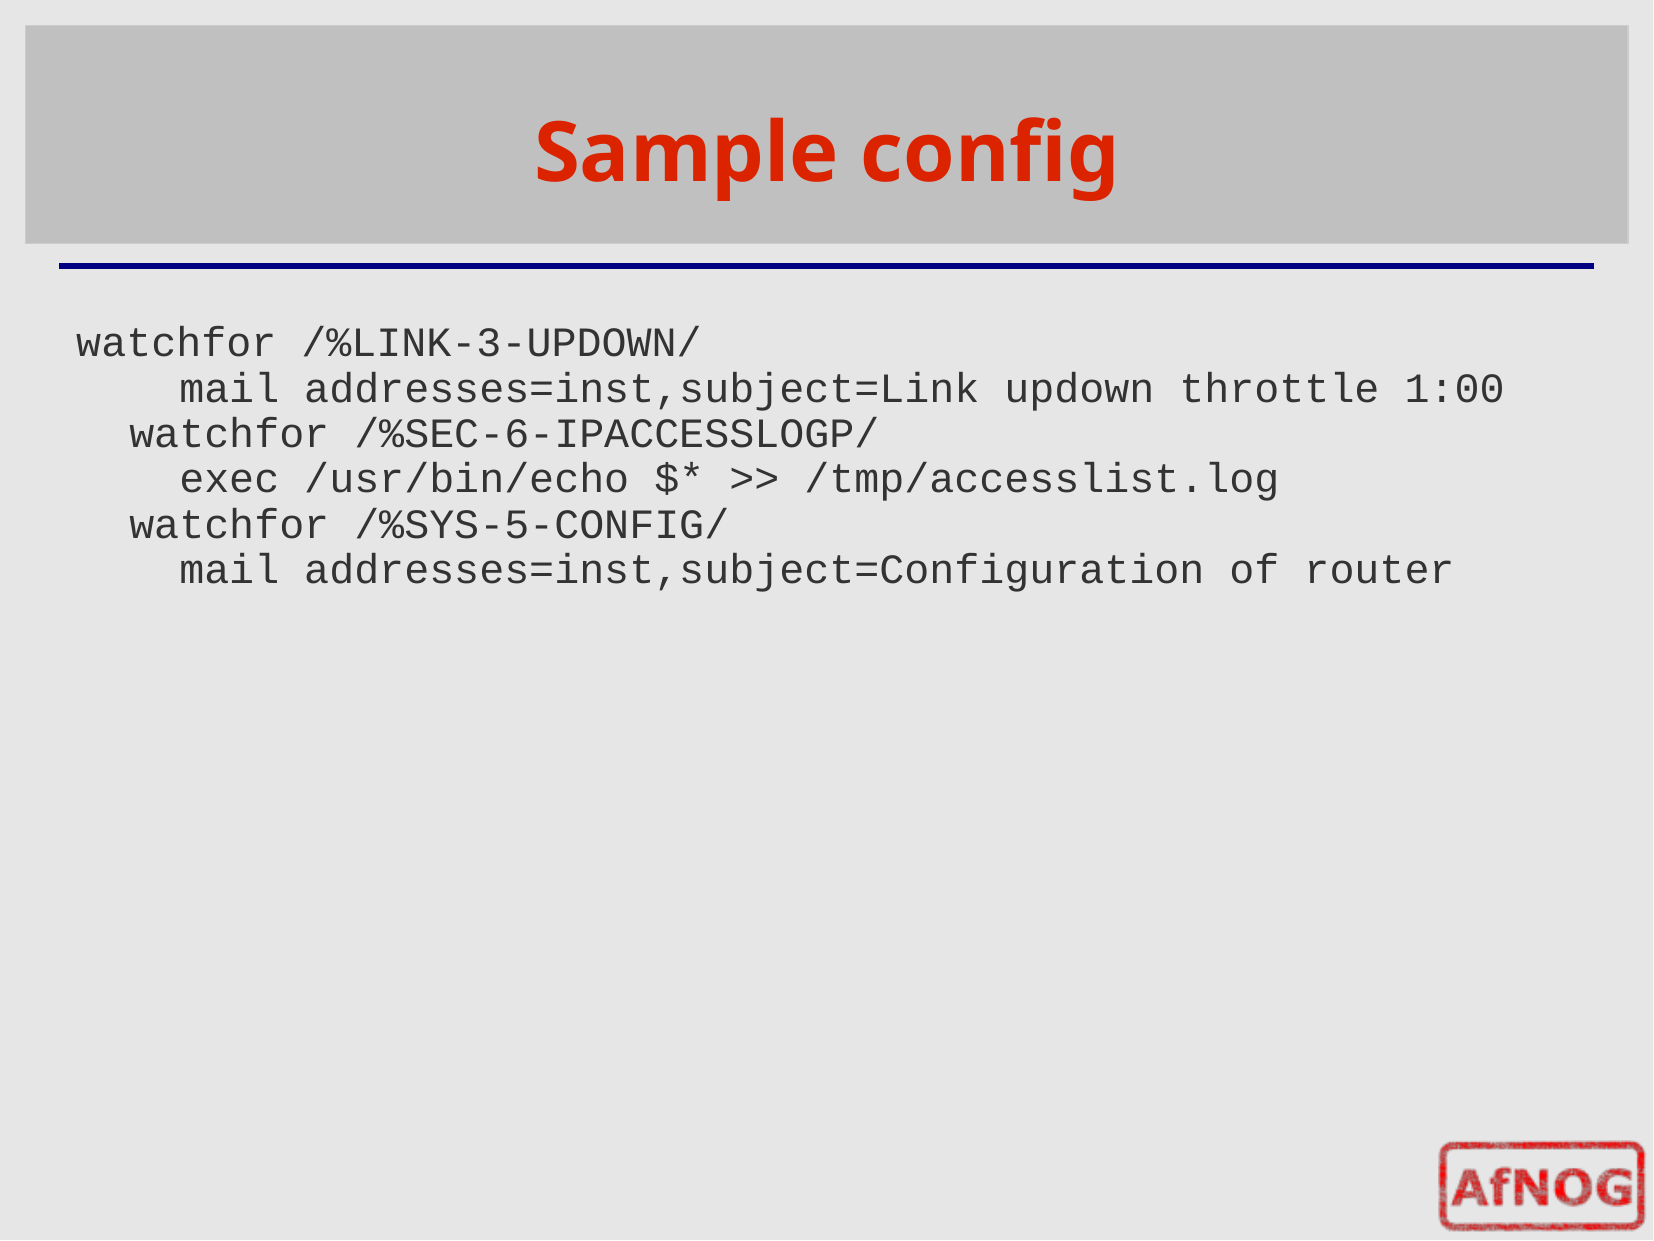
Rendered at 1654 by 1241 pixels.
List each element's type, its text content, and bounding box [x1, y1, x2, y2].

list watchfor /%LINK-3-UPDOWN/ mail addresses=inst,subject=Link updown throttle 1:00 watchfor /%SEC-6-IPACCESSLOGP/ exec /usr/bin/echo $* >> /tmp/accesslist.log watchfor /%SYS-5-CONFIG/ mail addresses=inst,subject=Configuration of router [59, 322, 1594, 1117]
picture [1437, 1139, 1648, 1235]
title Sample config [121, 53, 1534, 246]
